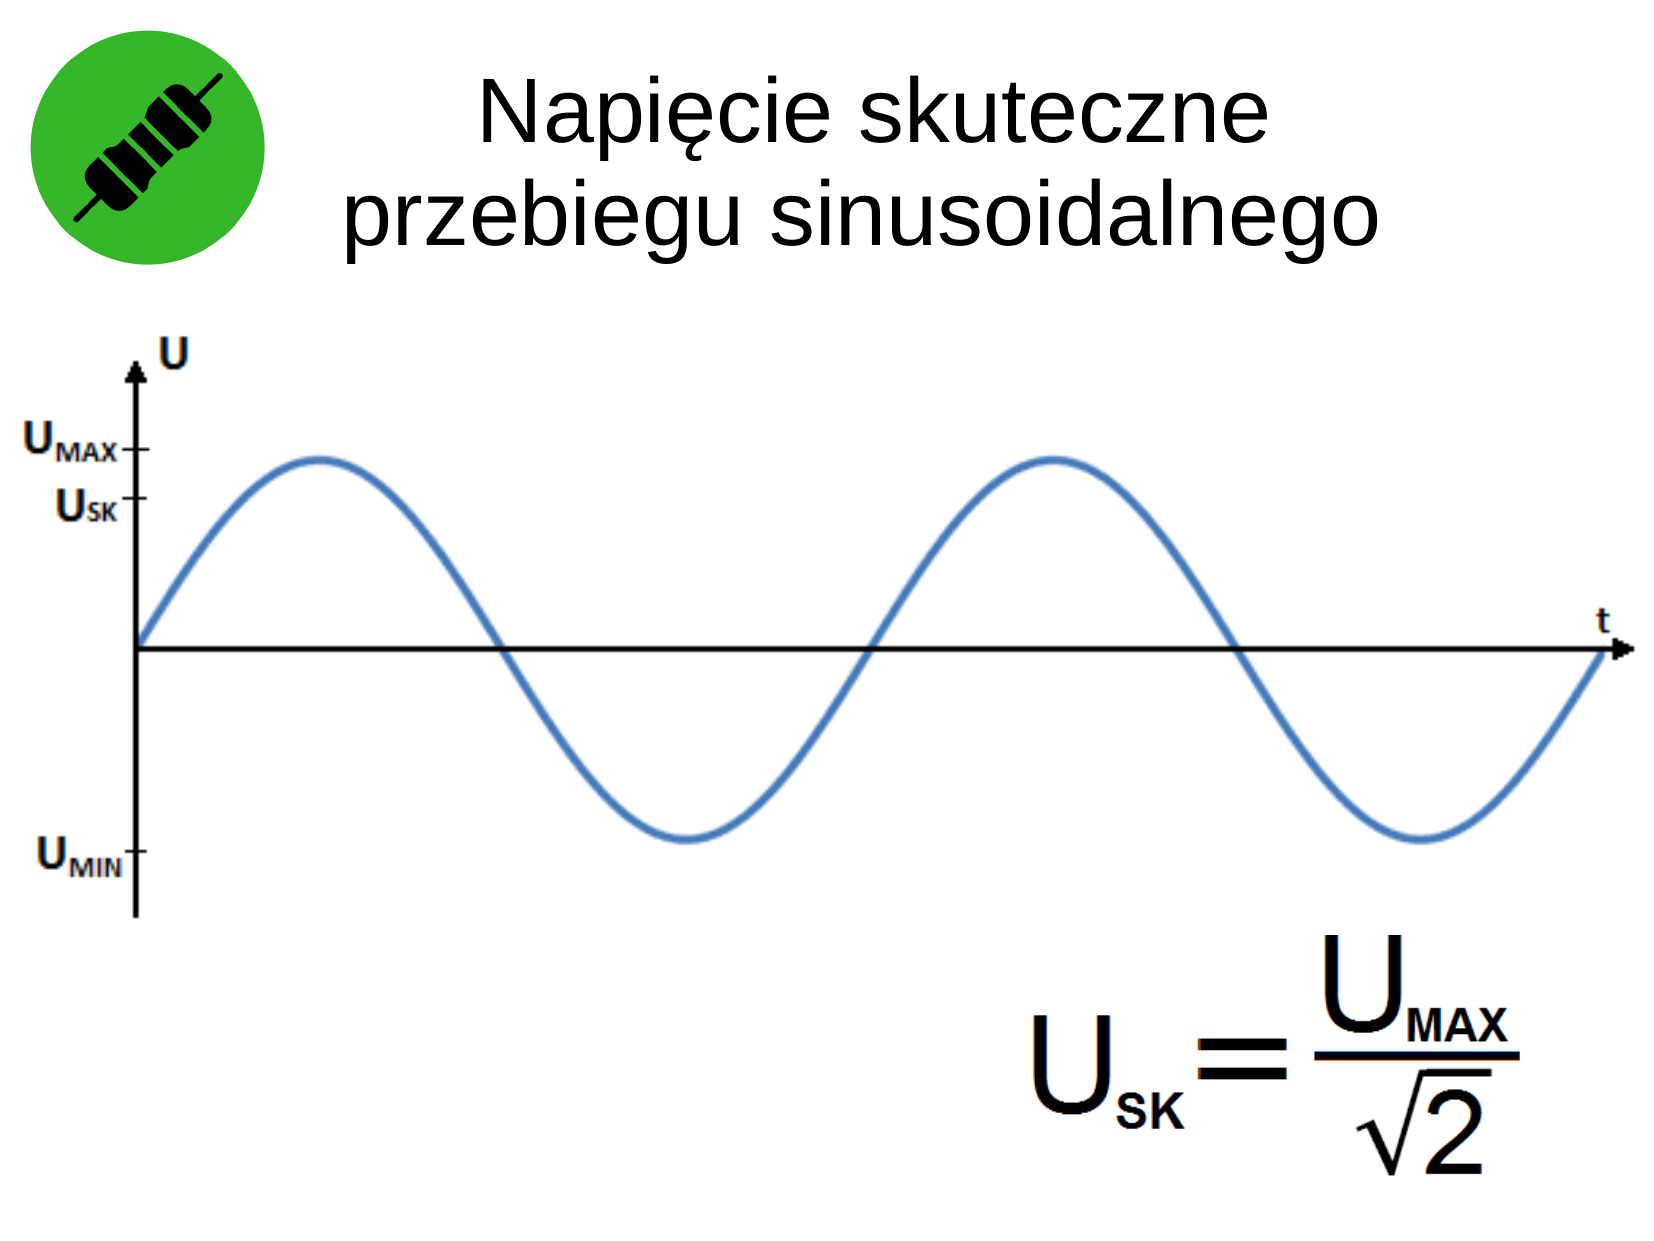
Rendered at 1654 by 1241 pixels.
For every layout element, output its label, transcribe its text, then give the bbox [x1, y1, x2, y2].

picture [29, 29, 266, 266]
picture [20, 324, 1654, 1196]
title Napięcie skuteczne przebiegu sinusoidalnego [266, 58, 1607, 266]
